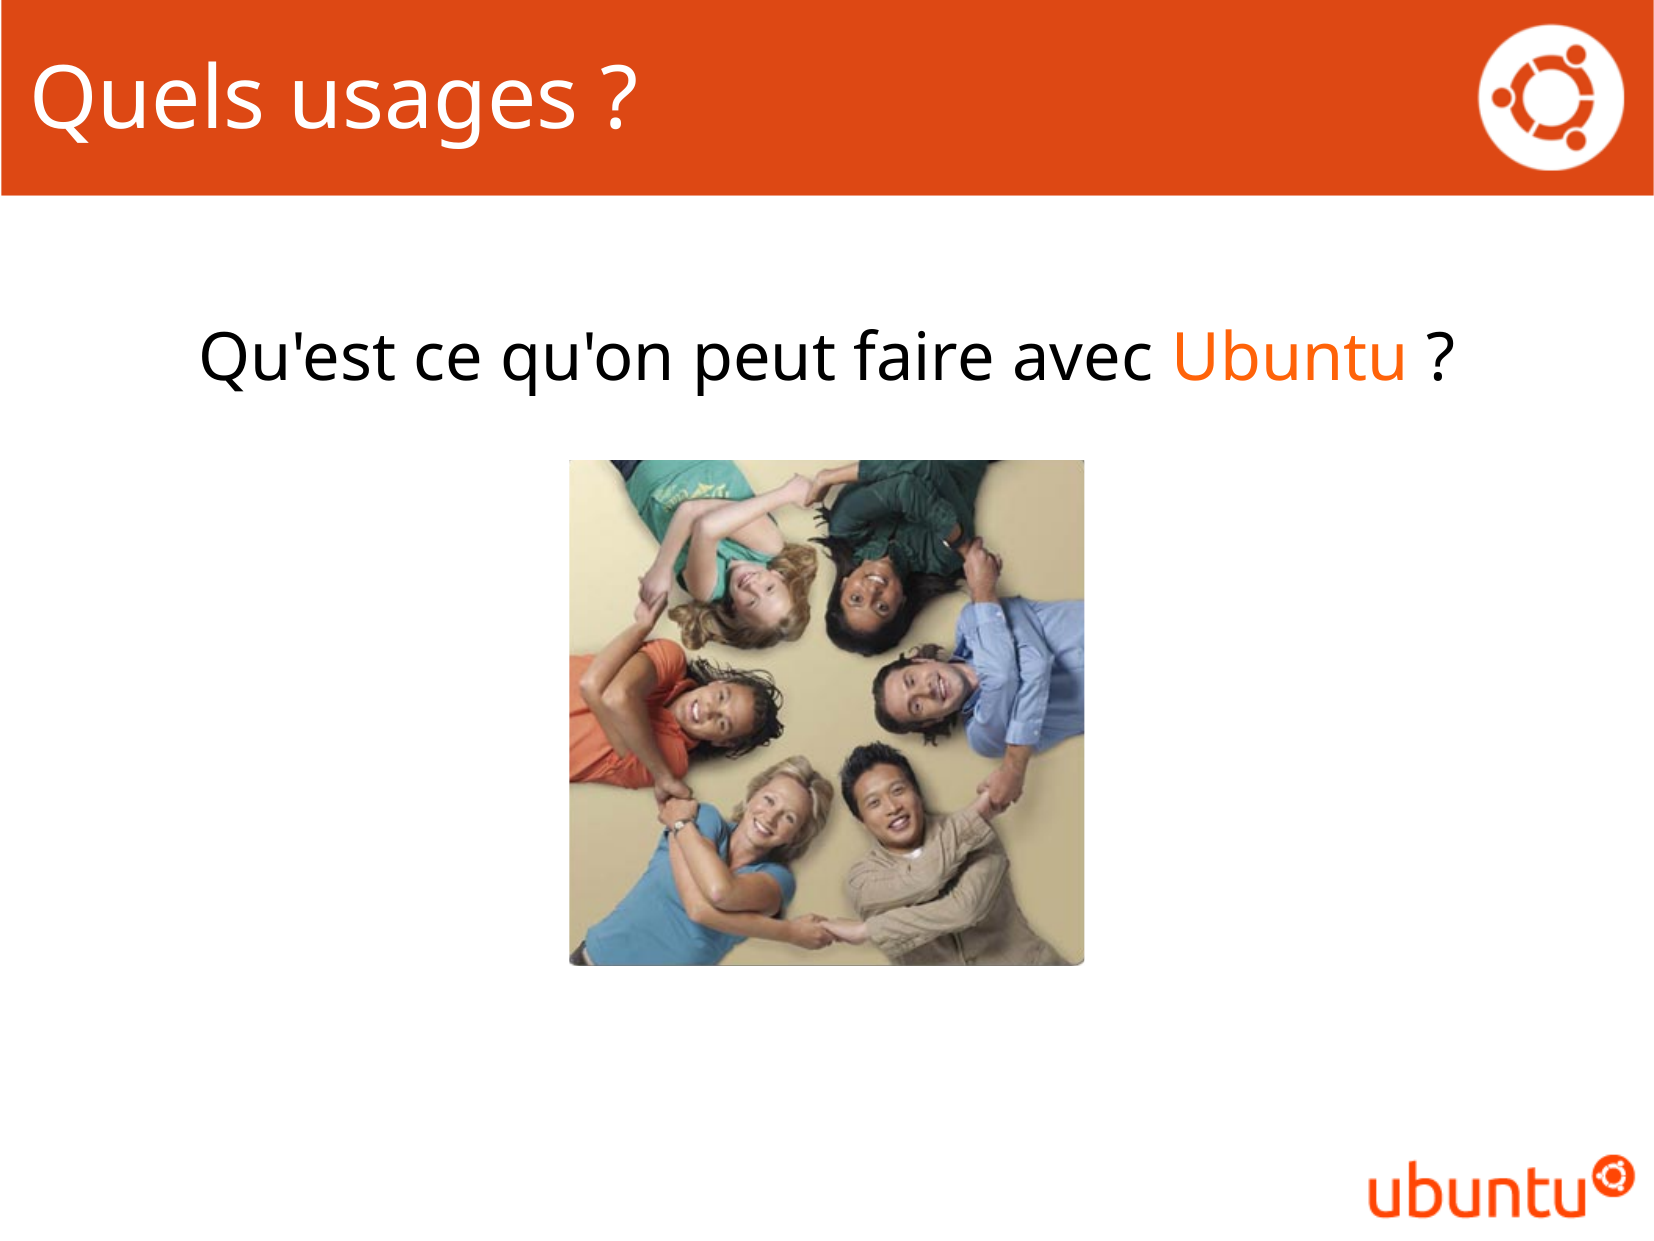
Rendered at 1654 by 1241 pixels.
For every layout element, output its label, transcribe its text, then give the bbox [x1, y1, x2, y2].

text_box Qu'est ce qu'on peut faire avec Ubuntu ? [169, 301, 1484, 391]
title Quels usages ? [29, 11, 1459, 178]
picture [0, 0, 1654, 1241]
